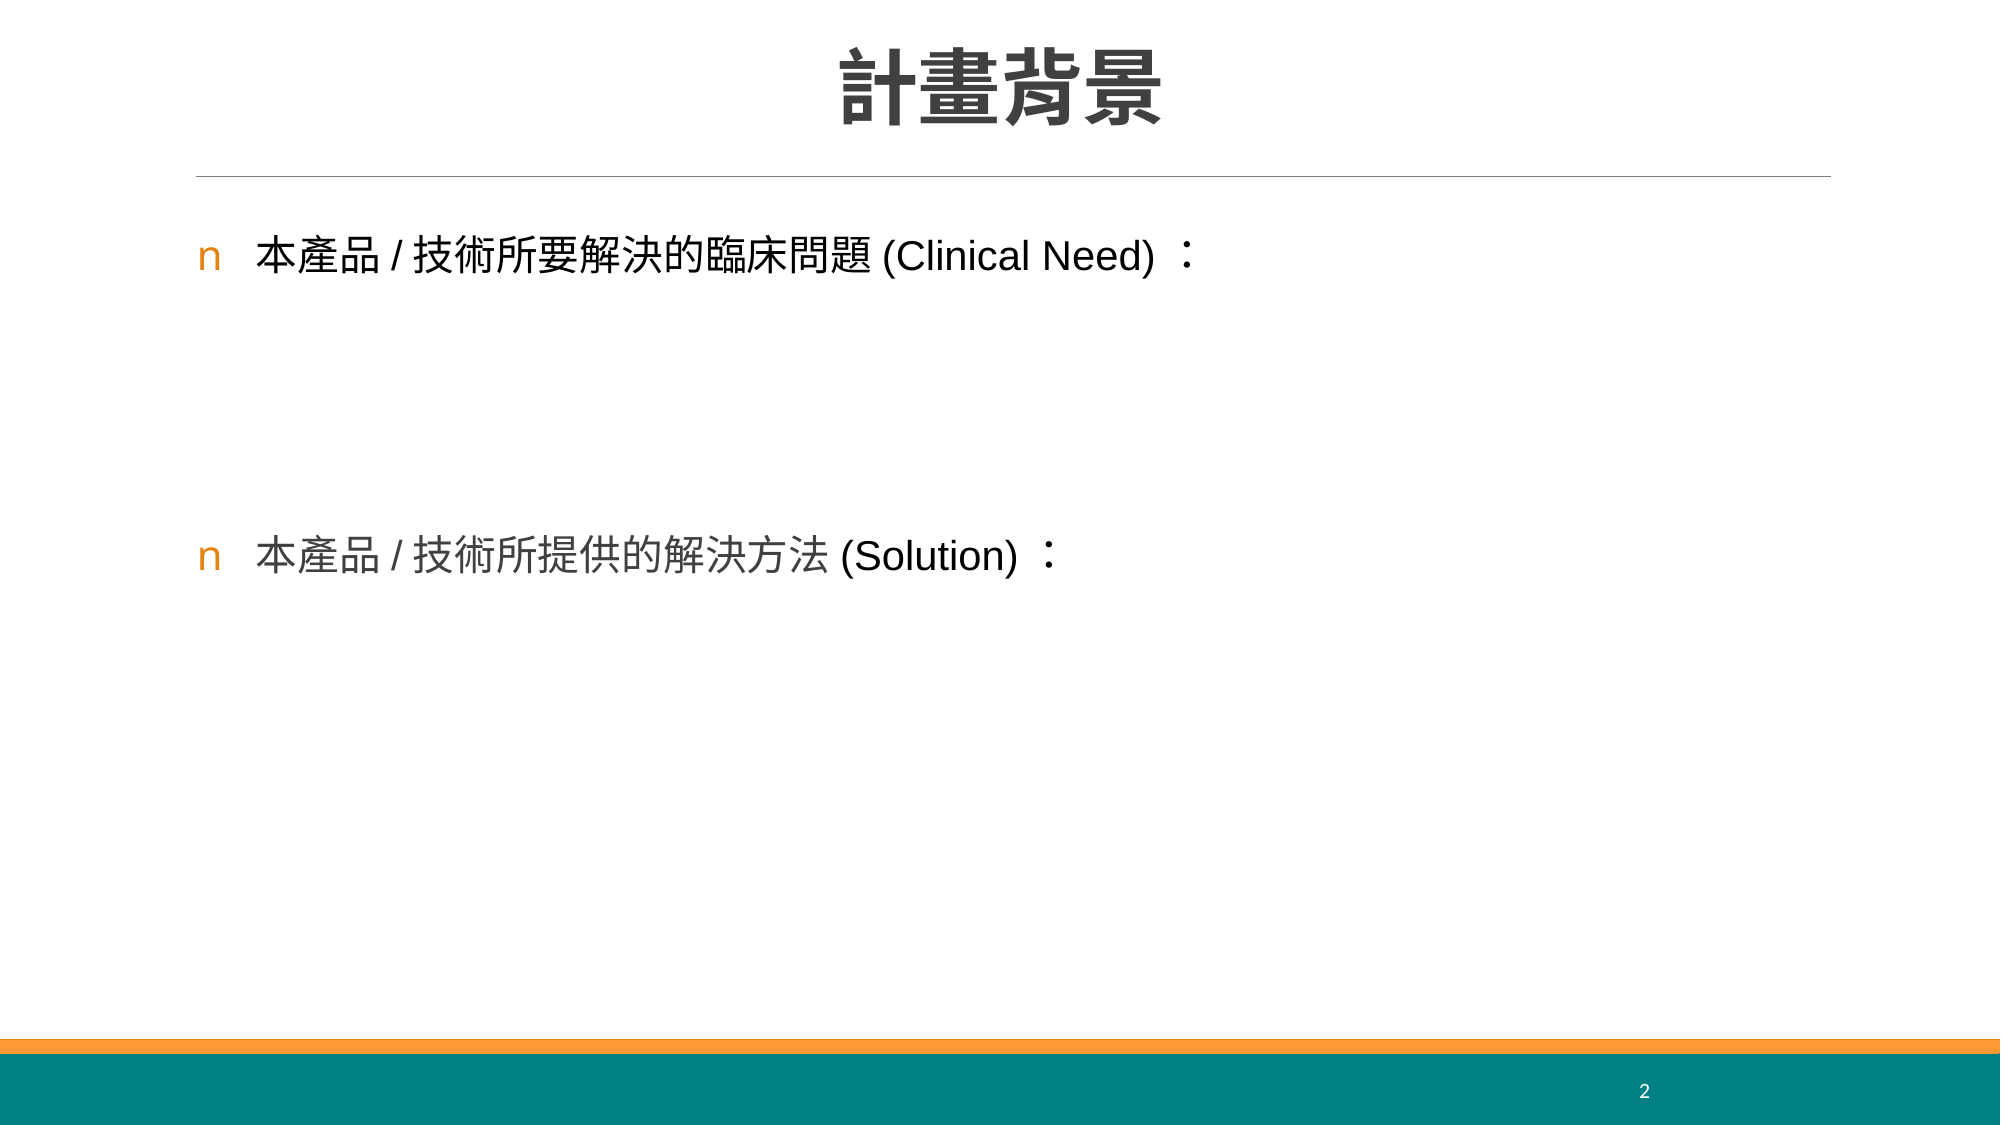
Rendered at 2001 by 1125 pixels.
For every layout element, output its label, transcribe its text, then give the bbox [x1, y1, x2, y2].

text_box <編號> [1624, 1059, 1840, 1120]
text_box 計畫背景 [381, 0, 1620, 144]
list 本產品/技術所要解決的臨床問題(Clinical Need)： 本產品/技術所提供的解決方法(Solution)： [196, 196, 1517, 988]
